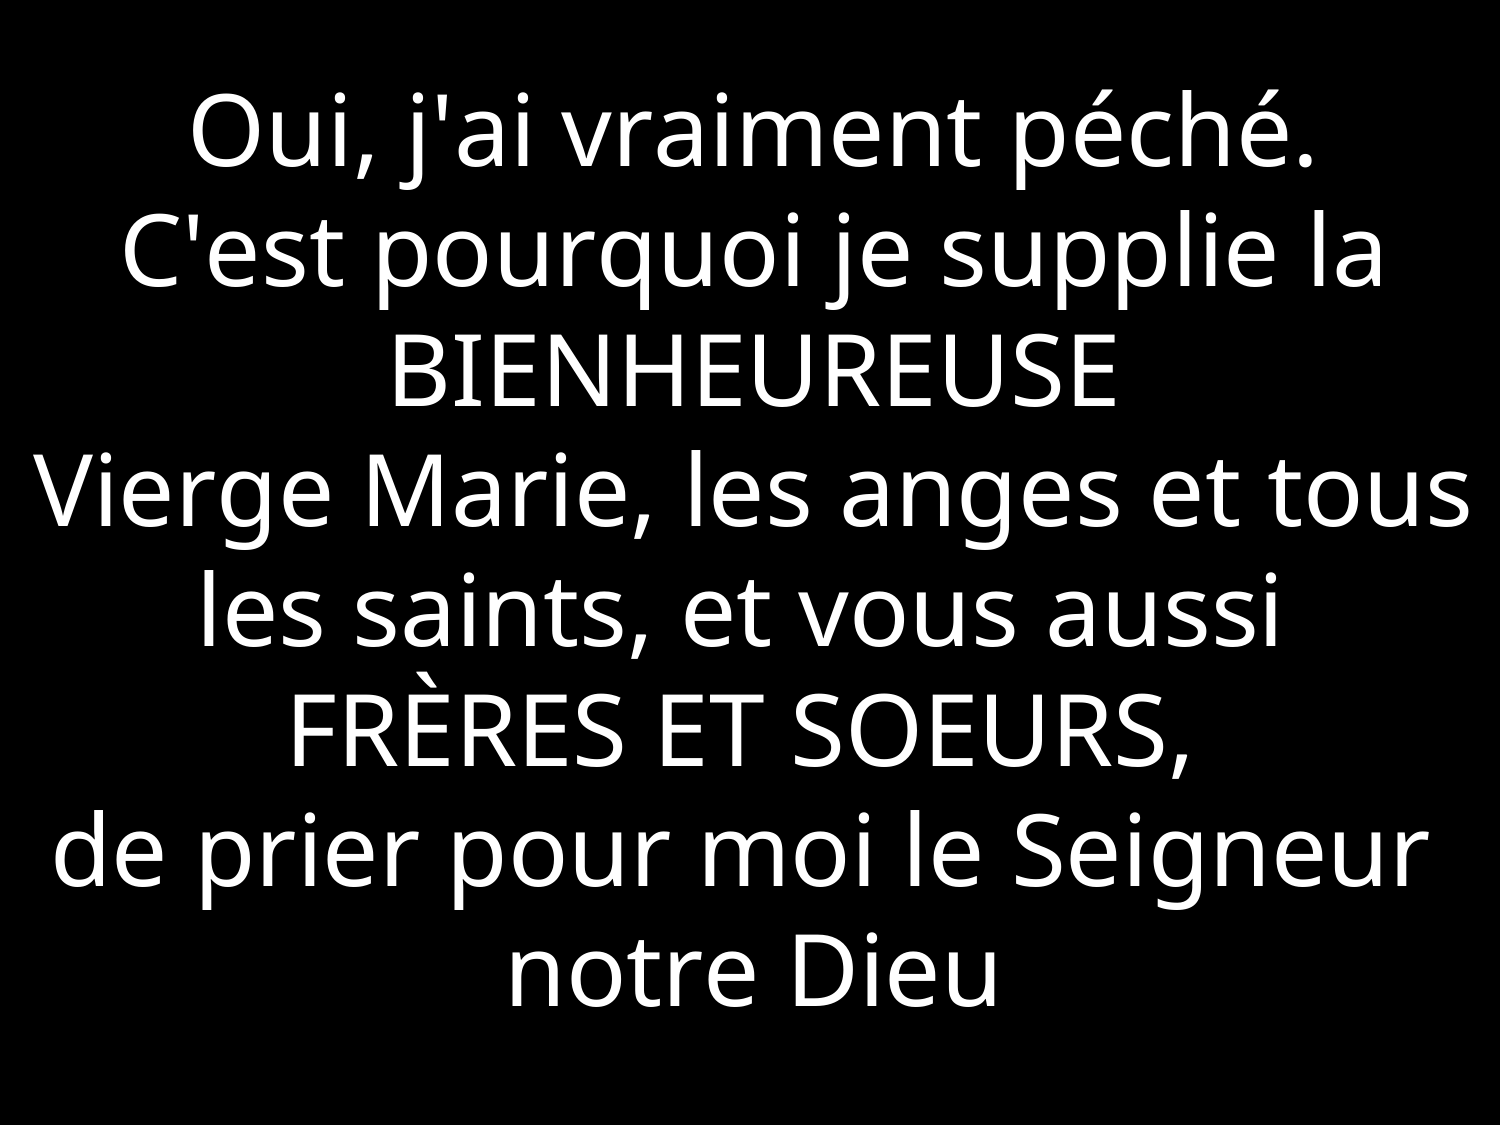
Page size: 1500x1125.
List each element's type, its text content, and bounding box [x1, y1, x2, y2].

text_box Oui, j'ai vraiment péché. C'est pourquoi je supplie la BIENHEUREUSE Vierge Marie, les anges et tous les saints, et vous aussi FRÈRES ET SOEURS, de prier pour moi le Seigneur notre Dieu [8, 58, 1500, 974]
